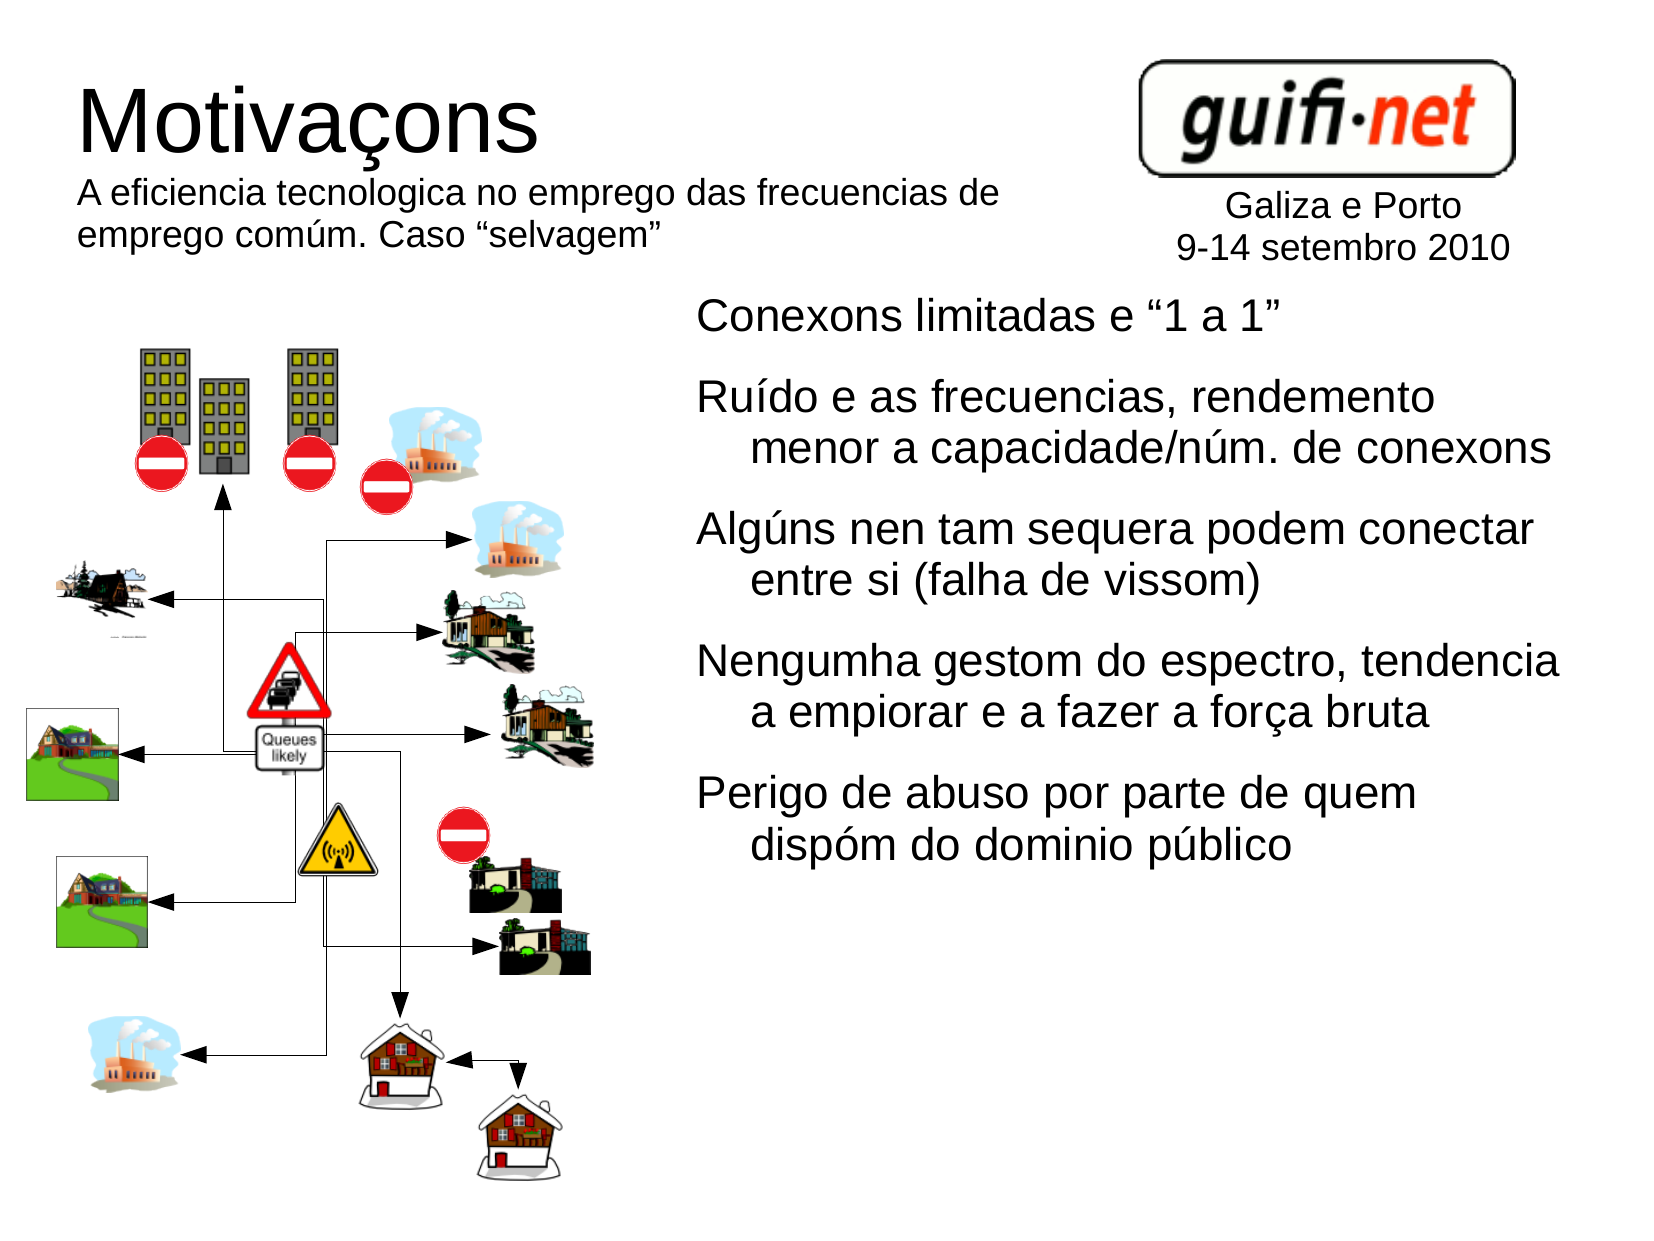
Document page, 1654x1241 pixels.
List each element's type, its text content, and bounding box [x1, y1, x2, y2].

picture [499, 918, 591, 975]
picture [472, 501, 564, 578]
picture [88, 1016, 181, 1093]
picture [26, 708, 119, 801]
text_box Galiza e Porto 9-14 setembro 2010 [1033, 177, 1654, 277]
picture [433, 802, 562, 913]
picture [1137, 59, 1516, 177]
picture [501, 684, 594, 768]
picture [233, 620, 384, 882]
picture [472, 1089, 564, 1182]
picture [56, 560, 148, 638]
picture [354, 1018, 446, 1111]
title Motivaçons A eficiencia tecnologica no emprego das frecuencias de emprego comúm. Caso “selvagem” [76, 59, 1093, 267]
picture [442, 590, 535, 675]
picture [56, 856, 148, 948]
list Conexons limitadas e “1 a 1” Ruído e as frecuencias, rendemento menor a capacidade/núm. de conexons Algúns nen tam sequera podem conectar entre si (falha de vissom) Nengumha gestom do espectro, tendencia a empiorar e a fazer a força bruta Perigo de abuso por parte de quem dispóm do dominio público [679, 290, 1572, 1109]
picture [118, 324, 482, 543]
